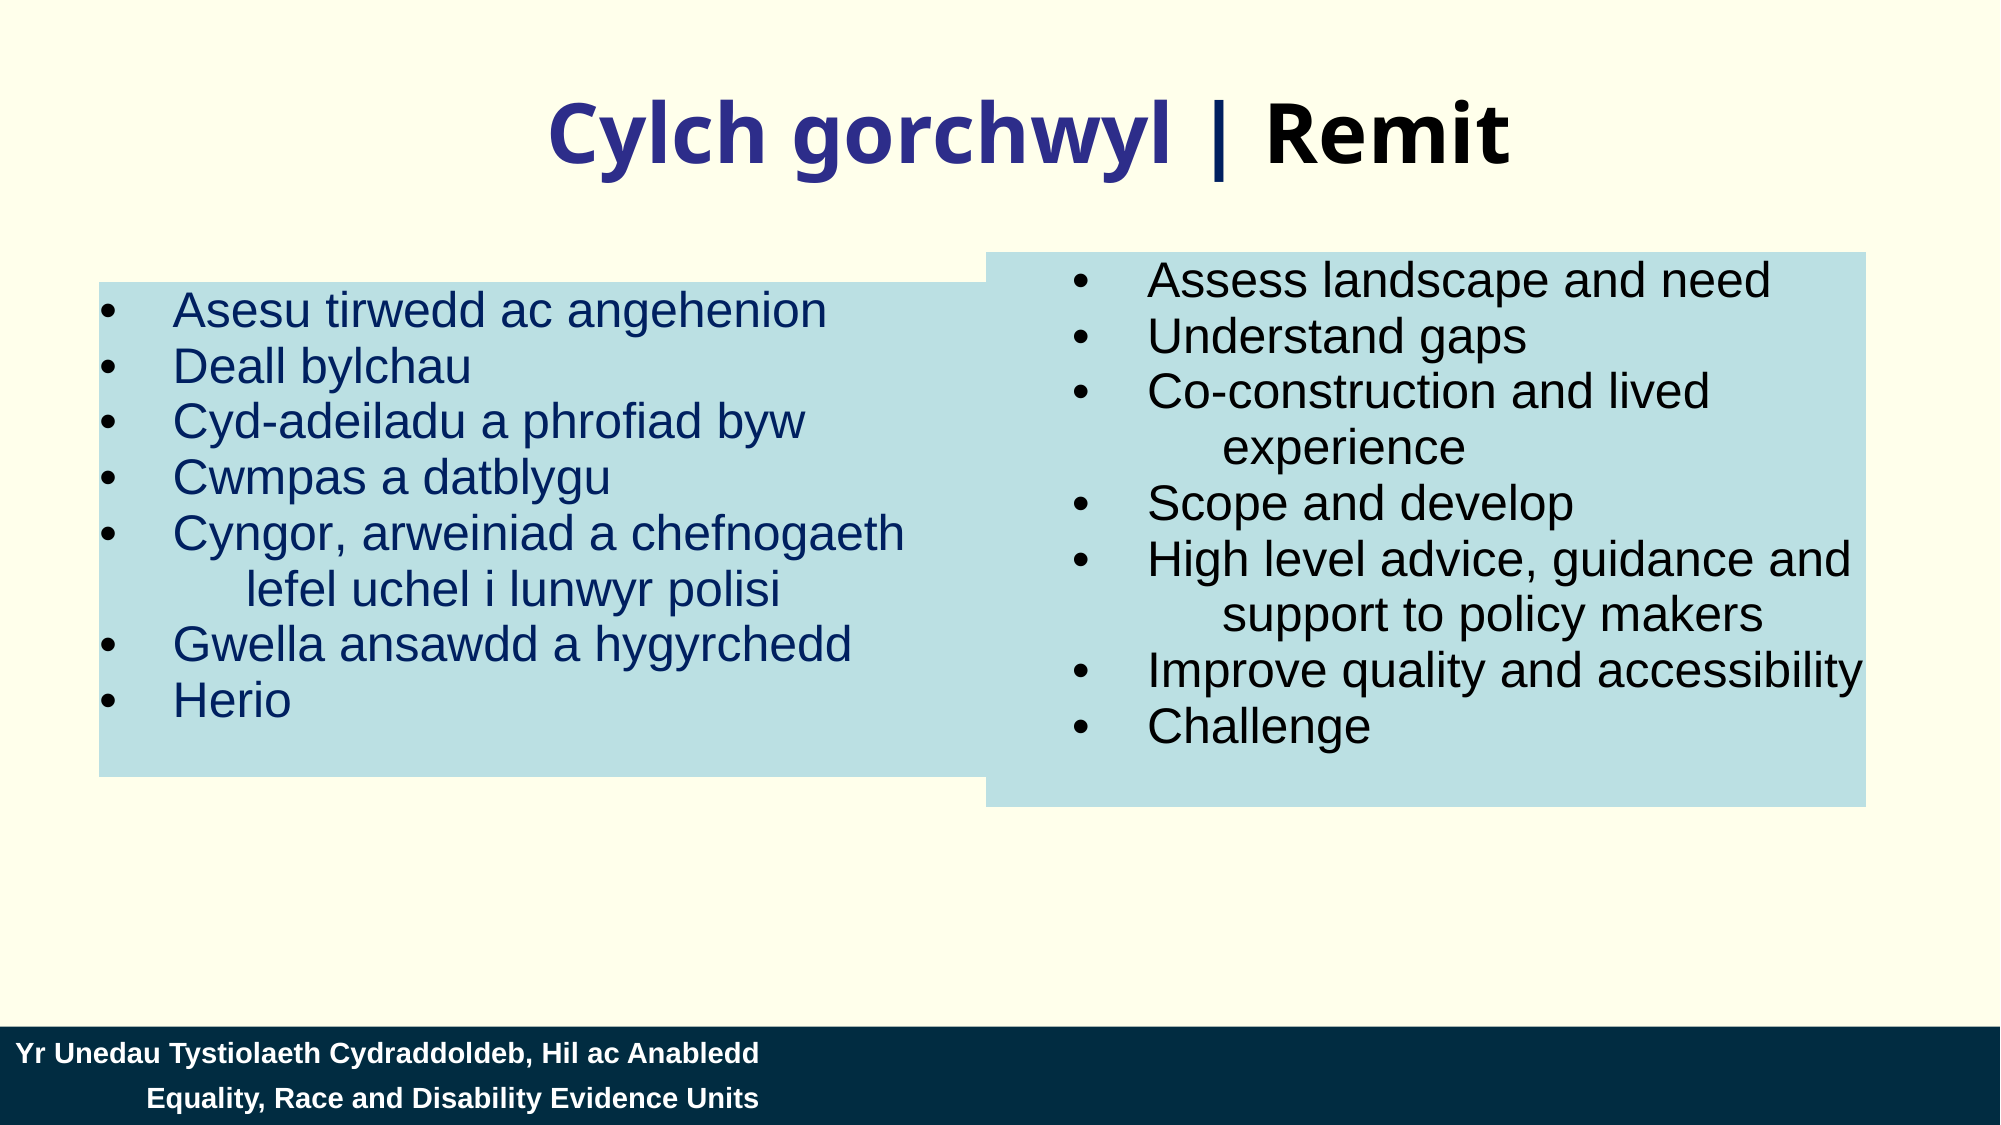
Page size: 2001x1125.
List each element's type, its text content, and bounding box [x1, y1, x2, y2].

text_box Yr Unedau Tystiolaeth Cydraddoldeb, Hil ac Anabledd Equality, Race and Disability Evidence Units [0, 1026, 2000, 1125]
text_box Cylch gorchwyl | Remit [381, 73, 1866, 226]
table_header Asesu tirwedd ac angehenion Deall bylchau Cyd-adeiladu a phrofiad byw Cwmpas a datblygu Cyngor, arweiniad a chefnogaeth lefel uchel i lunwyr polisi Gwella ansawdd a hygyrchedd Herio [99, 282, 1002, 777]
table_header Assess landscape and need Understand gaps Co-construction and lived experience Scope and develop High level advice, guidance and support to policy makers Improve quality and accessibility Challenge [986, 252, 1866, 807]
